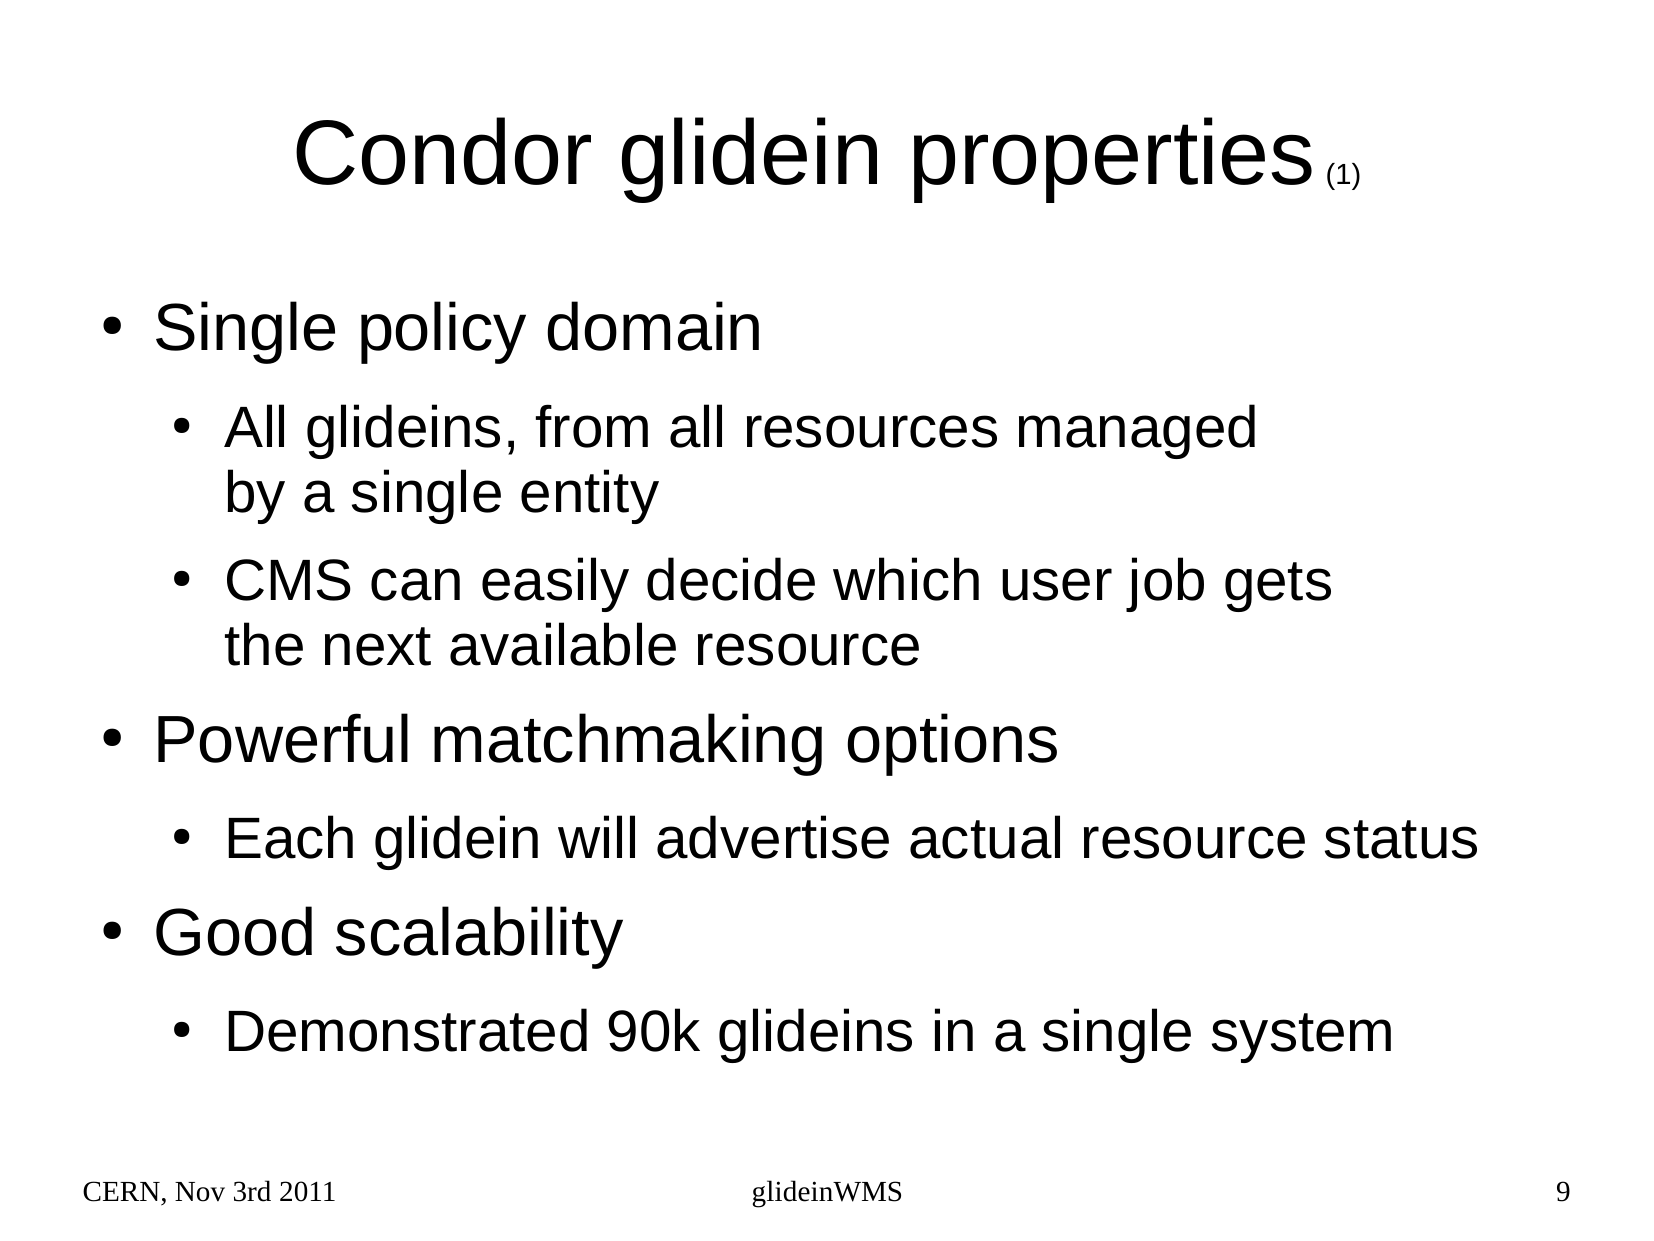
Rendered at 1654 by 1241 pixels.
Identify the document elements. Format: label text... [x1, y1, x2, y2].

title Condor glidein properties (1) [82, 56, 1571, 250]
list Single policy domain All glideins, from all resources managed by a single entity CMS can easily decide which user job gets the next available resource Powerful matchmaking options Each glidein will advertise actual resource status Good scalability Demonstrated 90k glideins in a single system [82, 290, 1571, 1109]
